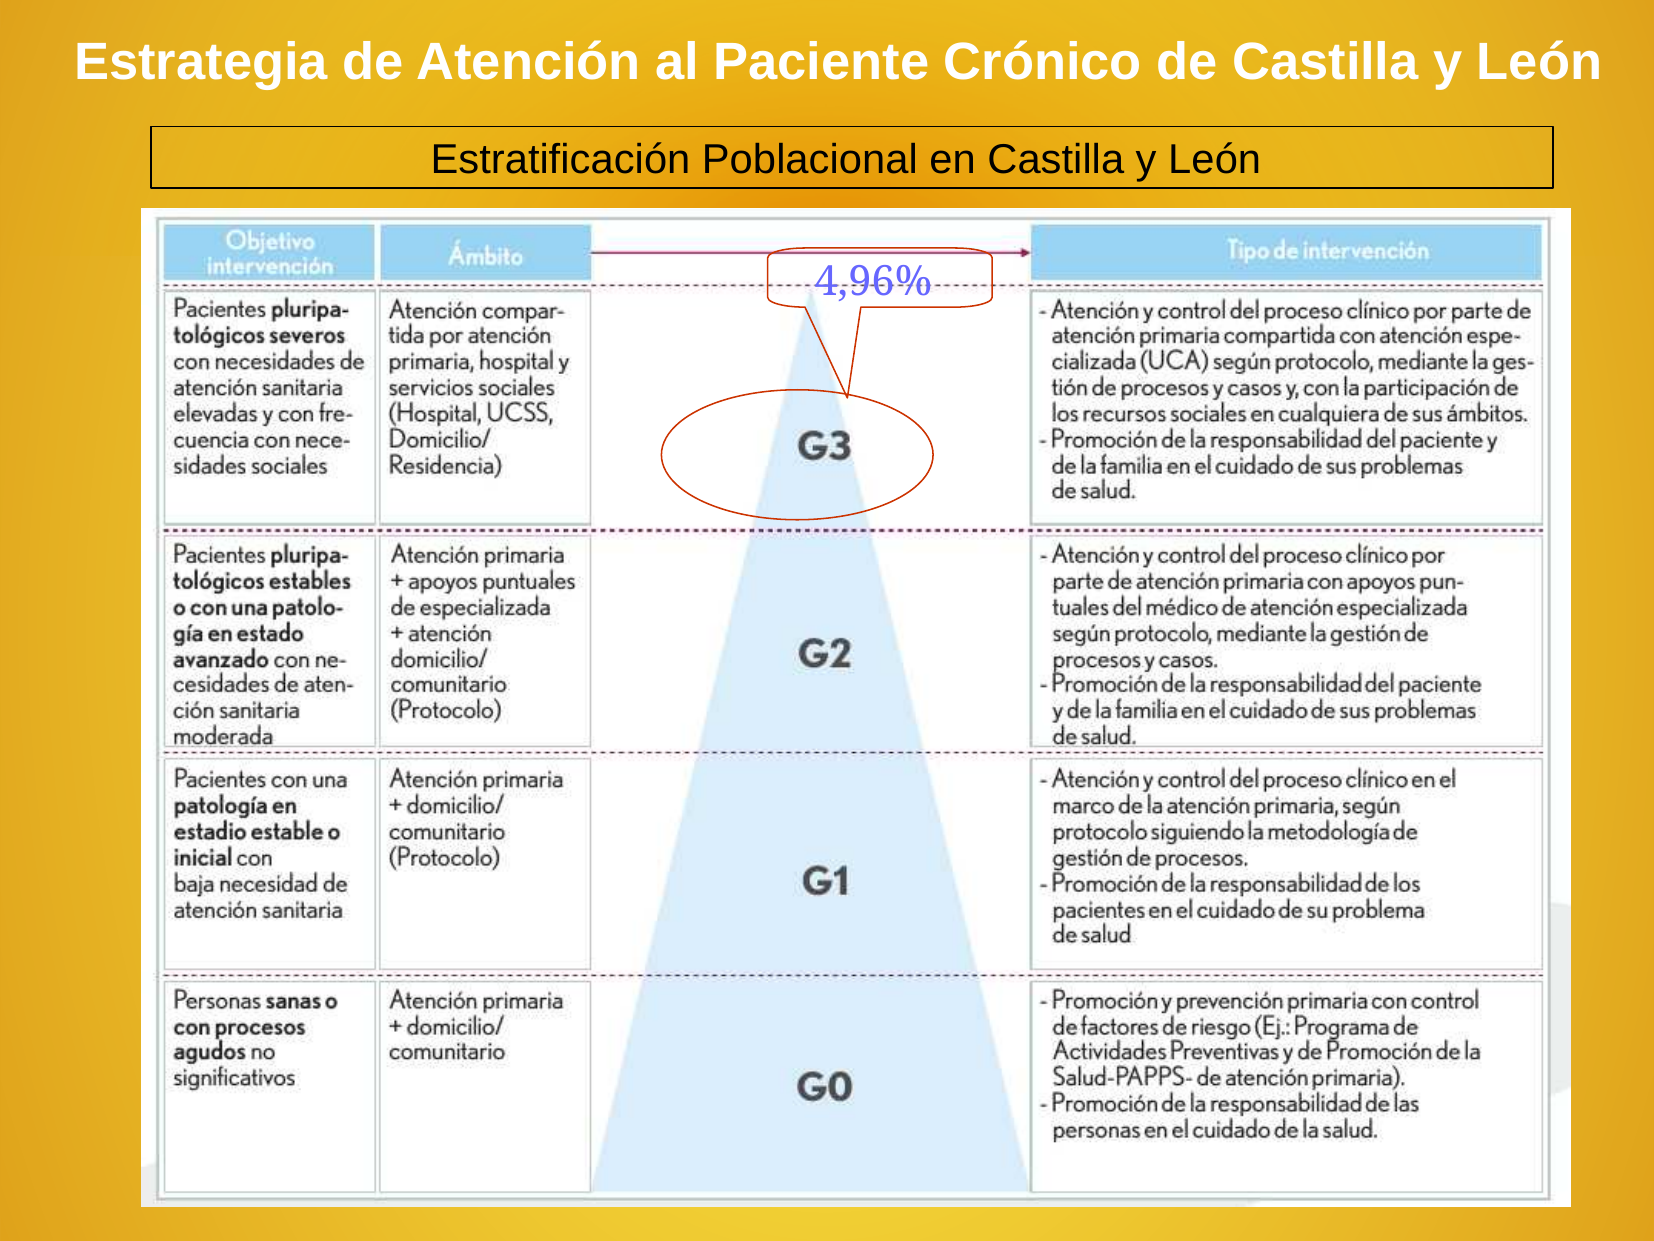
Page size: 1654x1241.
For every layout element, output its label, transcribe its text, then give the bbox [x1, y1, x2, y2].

text_box Estratificación Poblacional en Castilla y León [150, 126, 1553, 189]
list Estrategia de Atención al Paciente Crónico de Castilla y León [70, 35, 1607, 107]
picture [141, 208, 1571, 1207]
text_box 4,96% [767, 247, 993, 398]
